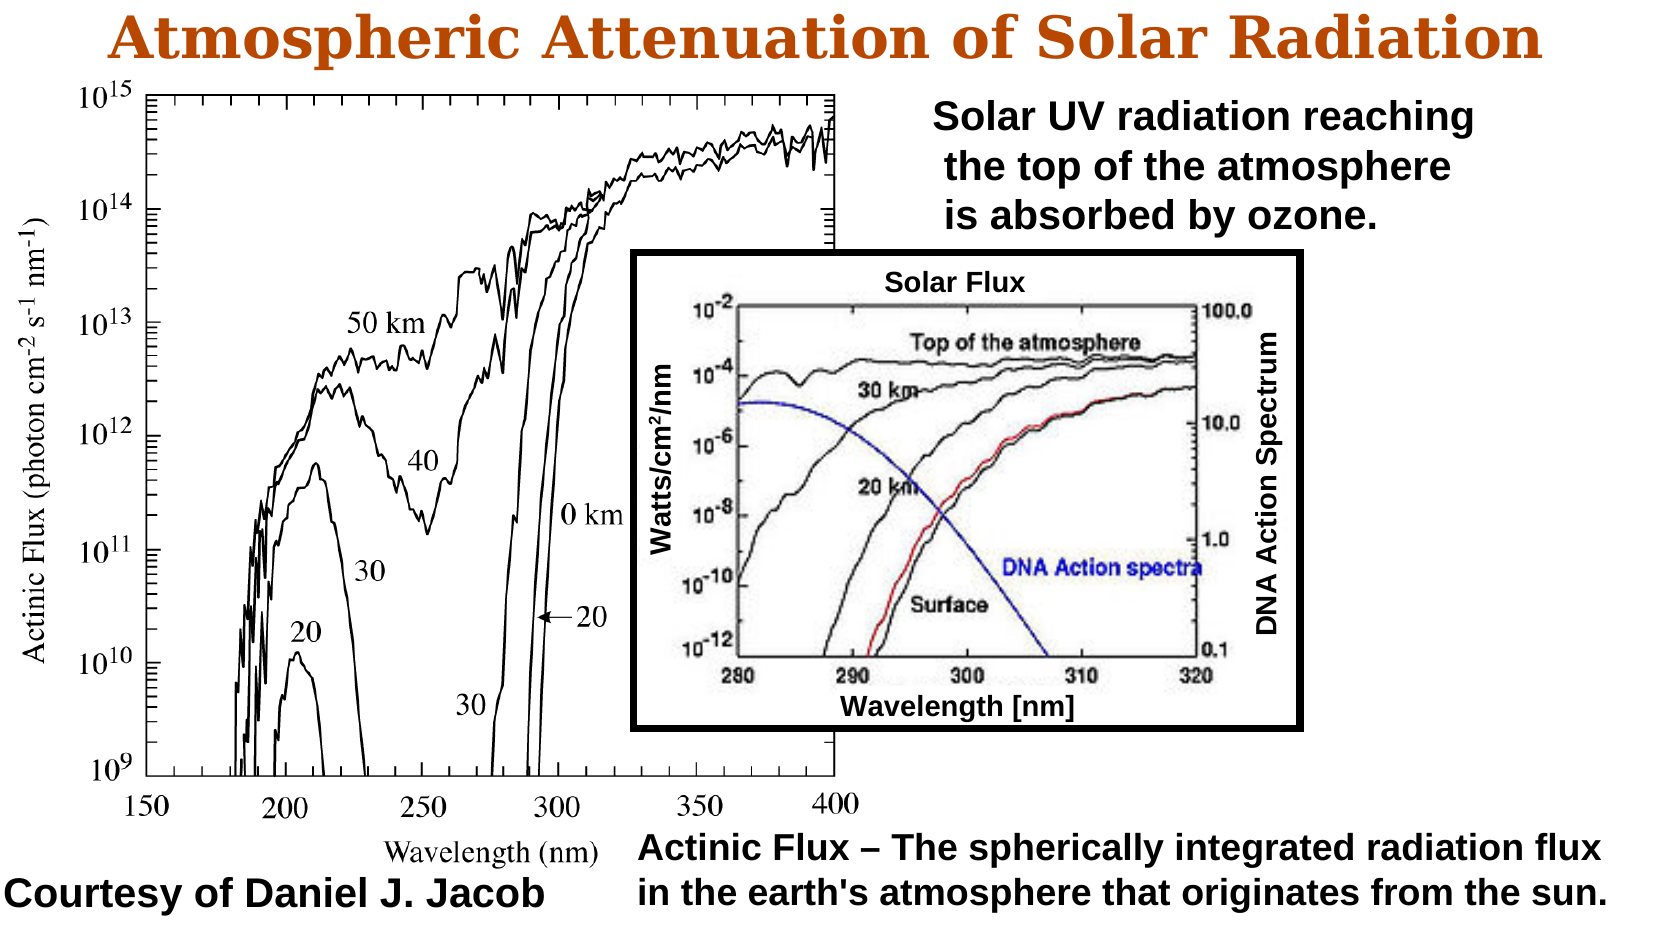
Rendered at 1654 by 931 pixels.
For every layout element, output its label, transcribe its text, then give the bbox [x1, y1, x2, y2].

picture [6, 72, 860, 874]
text_box Actinic Flux – The spherically integrated radiation flux in the earth's atmosphere that originates from the sun. [622, 815, 1635, 922]
text_box Wavelength [nm] [837, 685, 1083, 724]
text_box Solar Flux [881, 262, 1045, 301]
text_box Courtesy of Daniel J. Jacob [0, 858, 561, 924]
text_box Solar UV radiation reaching the top of the atmosphere is absorbed by ozone. [917, 81, 1491, 246]
text_box DNA Action Spectrum [1245, 324, 1284, 640]
text_box Atmospheric Attenuation of Solar Radiation [0, 5, 1654, 72]
picture [637, 256, 1297, 725]
text_box Watts/cm2/nm [639, 338, 678, 559]
